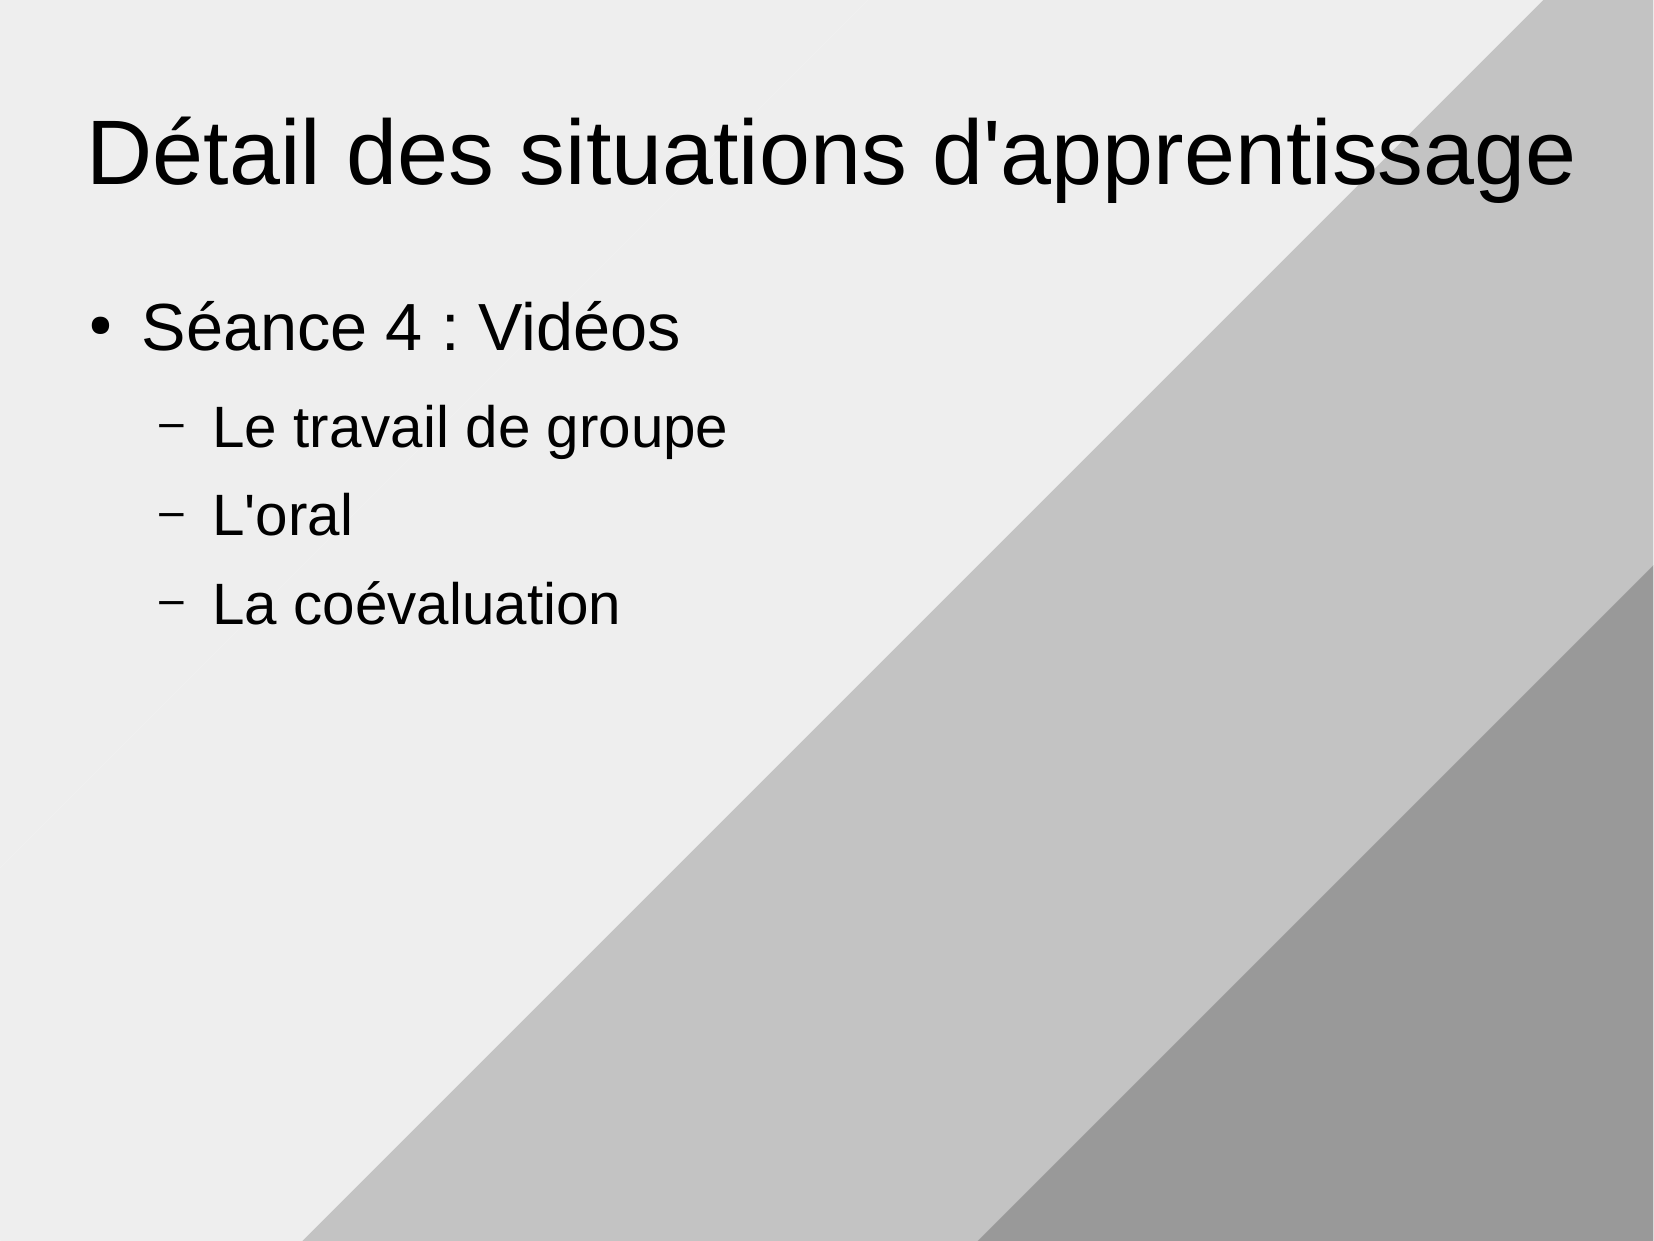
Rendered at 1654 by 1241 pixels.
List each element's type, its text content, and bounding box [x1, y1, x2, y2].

title Détail des situations d'apprentissage [82, 49, 1583, 257]
list Séance 4 : Vidéos Le travail de groupe L'oral La coévaluation [70, 290, 1595, 1087]
